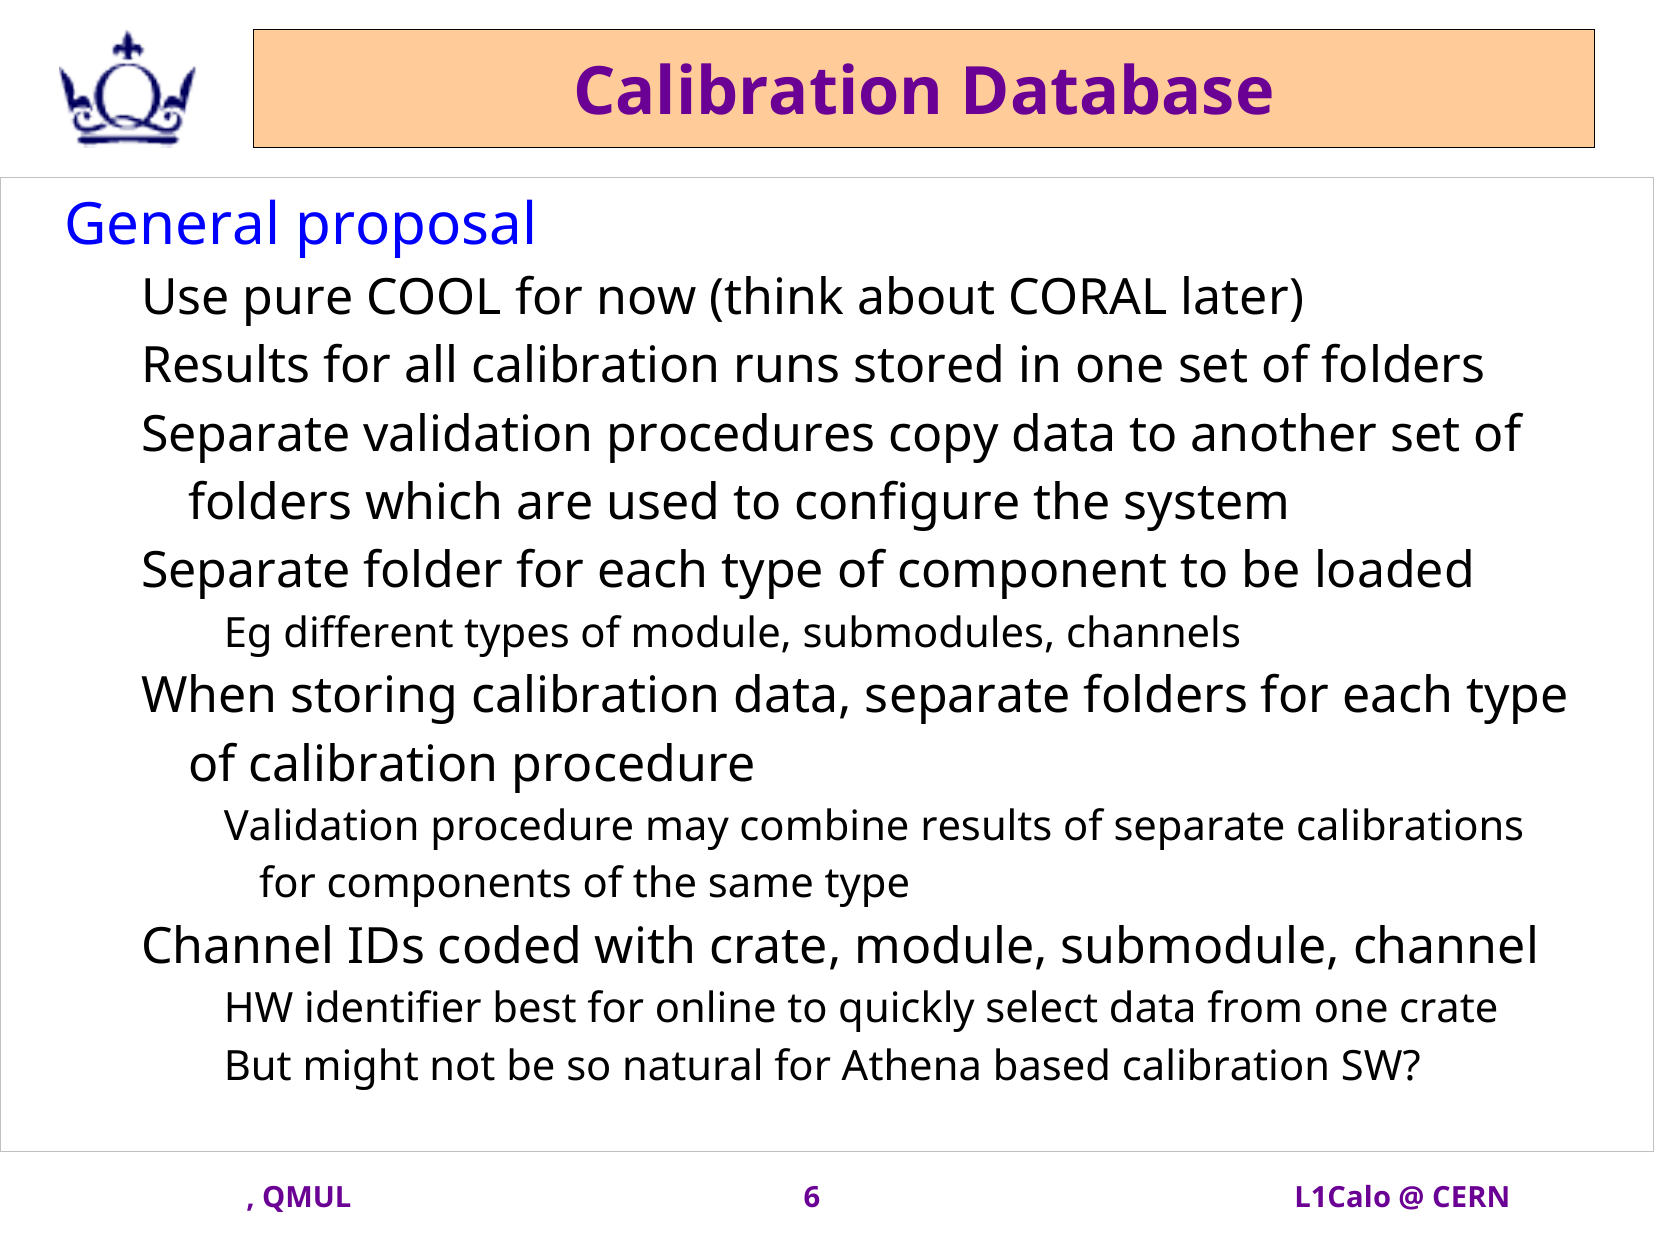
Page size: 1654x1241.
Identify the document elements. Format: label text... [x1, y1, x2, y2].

picture [59, 29, 200, 148]
title Calibration Database [253, 29, 1595, 148]
list General proposal Use pure COOL for now (think about CORAL later) Results for all calibration runs stored in one set of folders Separate validation procedures copy data to another set of folders which are used to configure the system Separate folder for each type of component to be loaded Eg different types of module, submodules, channels When storing calibration data, separate folders for each type of calibration procedure Validation procedure may combine results of separate calibrations for components of the same type Channel IDs coded with crate, module, submodule, channel HW identifier best for online to quickly select data from one crate But might not be so natural for Athena based calibration SW? [46, 181, 1590, 1119]
